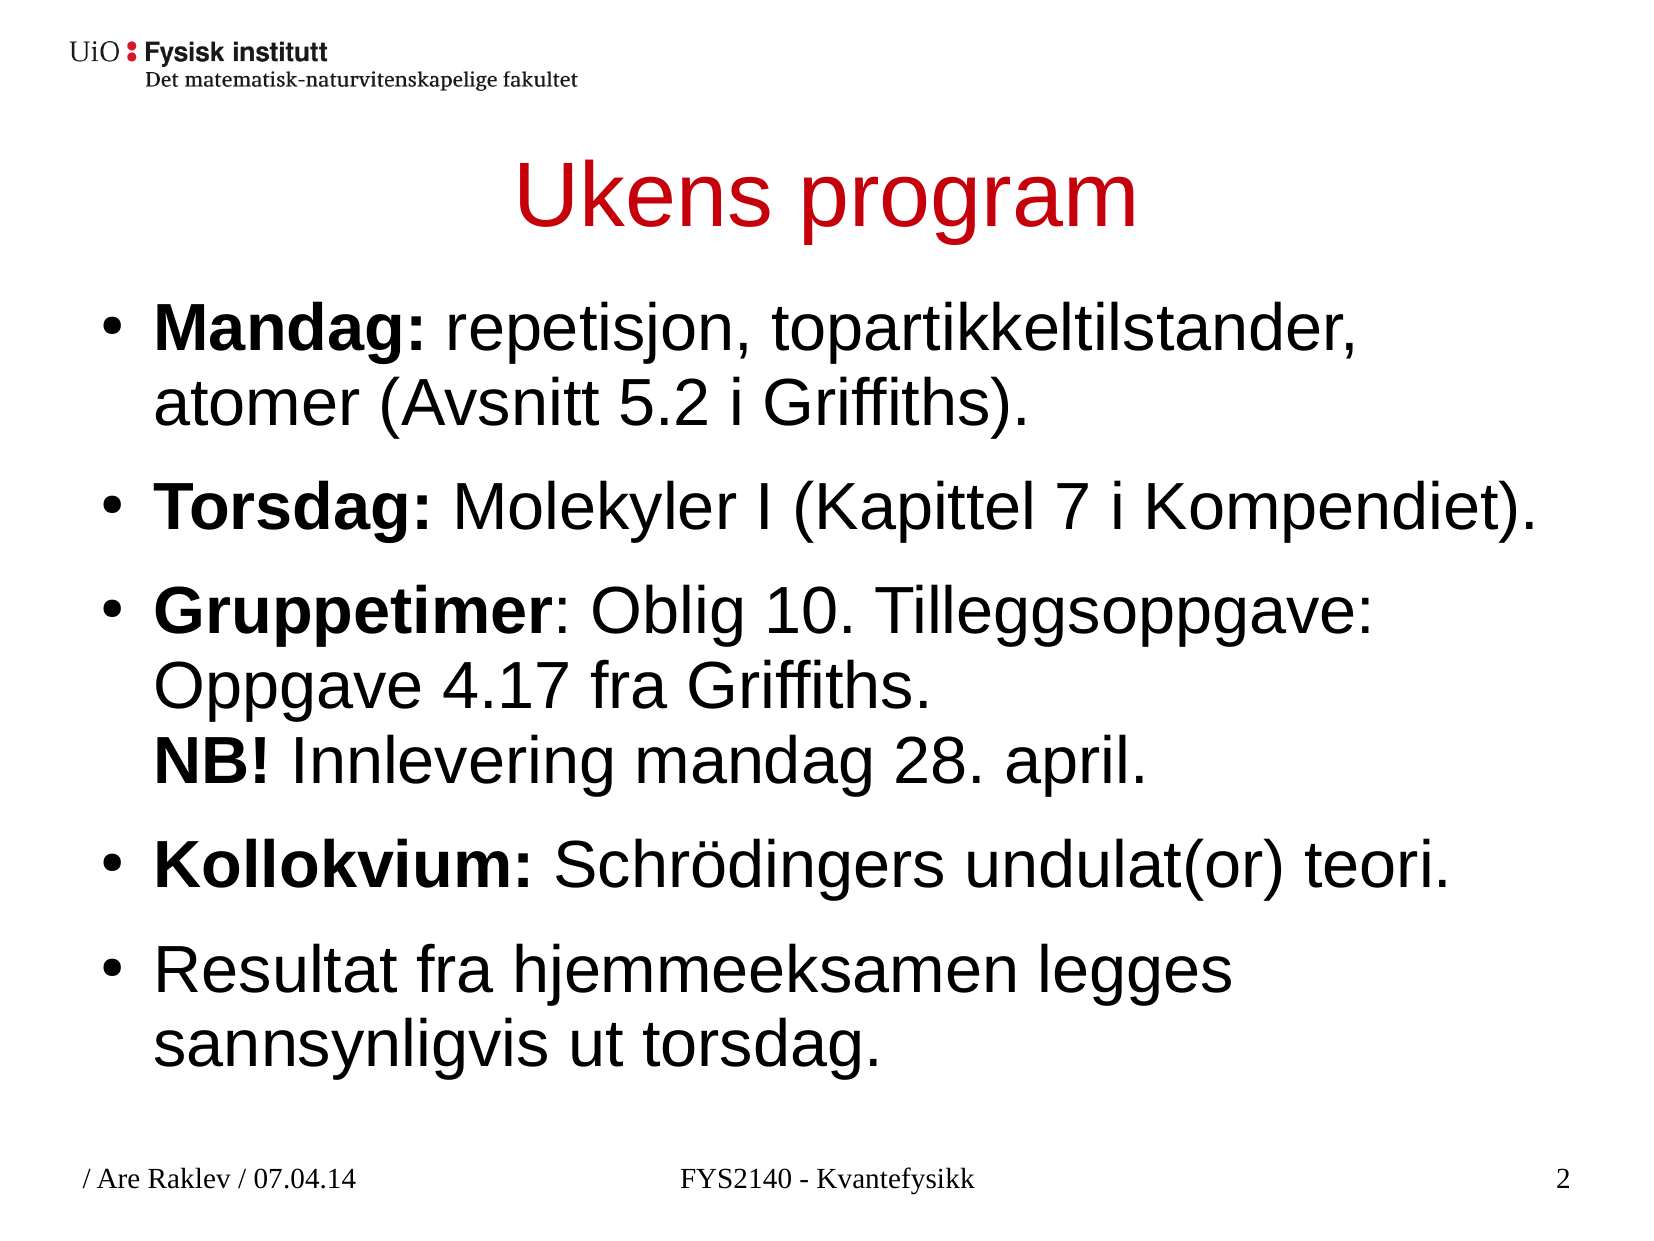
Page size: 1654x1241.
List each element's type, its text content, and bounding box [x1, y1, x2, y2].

list Mandag: repetisjon, topartikkeltilstander, atomer (Avsnitt 5.2 i Griffiths). Torsdag: Molekyler I (Kapittel 7 i Kompendiet). Gruppetimer: Oblig 10. Tilleggsoppgave: Oppgave 4.17 fra Griffiths. NB! Innlevering mandag 28. april. Kollokvium: Schrödingers undulat(or) teori. Resultat fra hjemmeeksamen legges sannsynligvis ut torsdag. [82, 290, 1576, 1094]
picture [68, 37, 581, 93]
title Ukens program [82, 90, 1571, 290]
